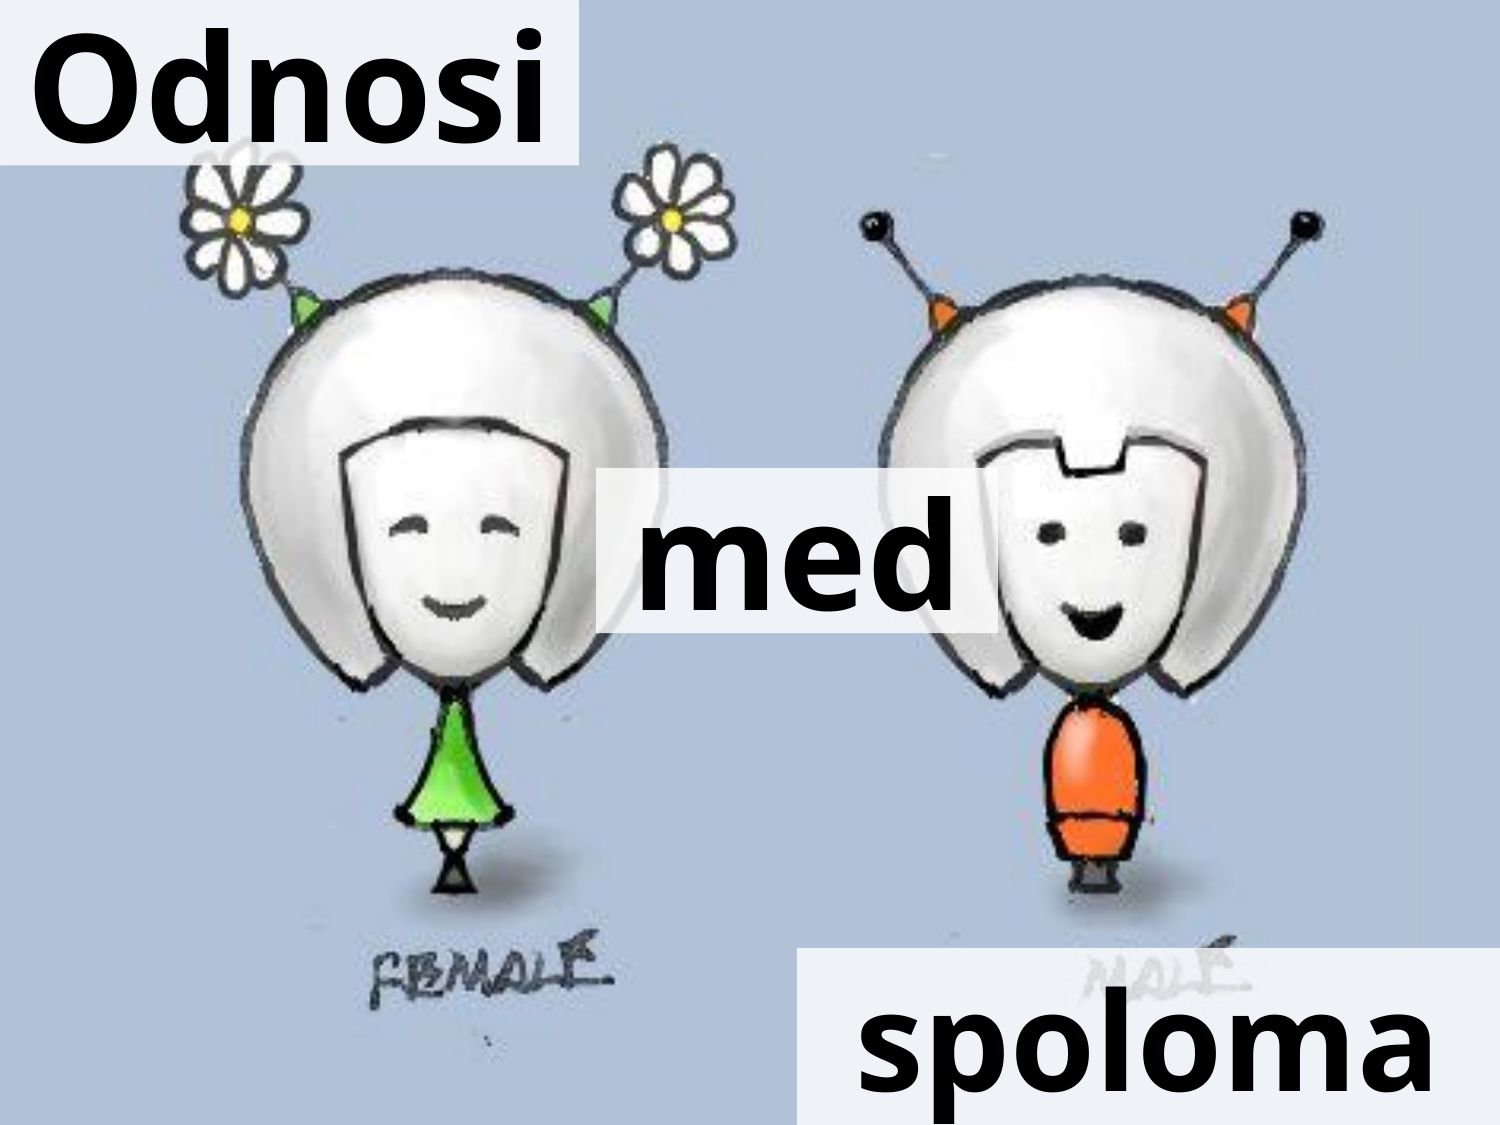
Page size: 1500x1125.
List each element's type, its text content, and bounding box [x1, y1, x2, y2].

text_box spoloma [796, 947, 1500, 1125]
picture [0, 0, 1500, 1125]
title Odnosi [0, 0, 579, 166]
text_box med [596, 467, 998, 634]
